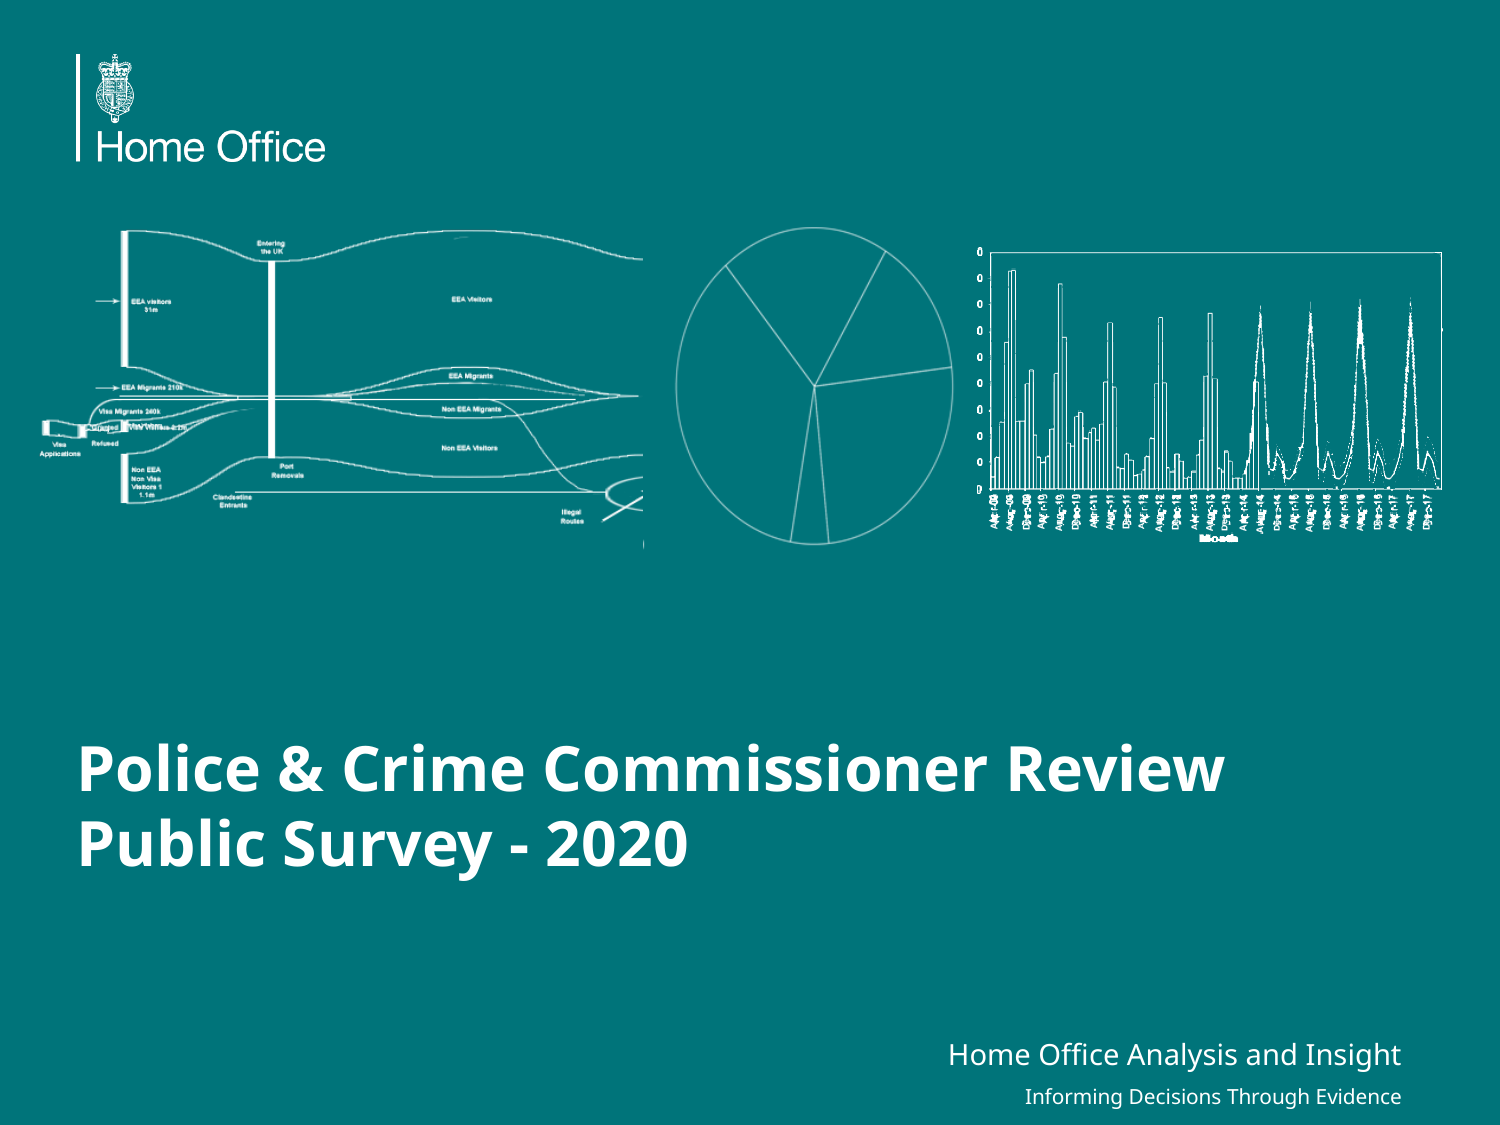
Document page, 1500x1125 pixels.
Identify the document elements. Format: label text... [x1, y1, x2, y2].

title Police & Crime Commissioner Review Public Survey - 2020 [76, 657, 1258, 760]
